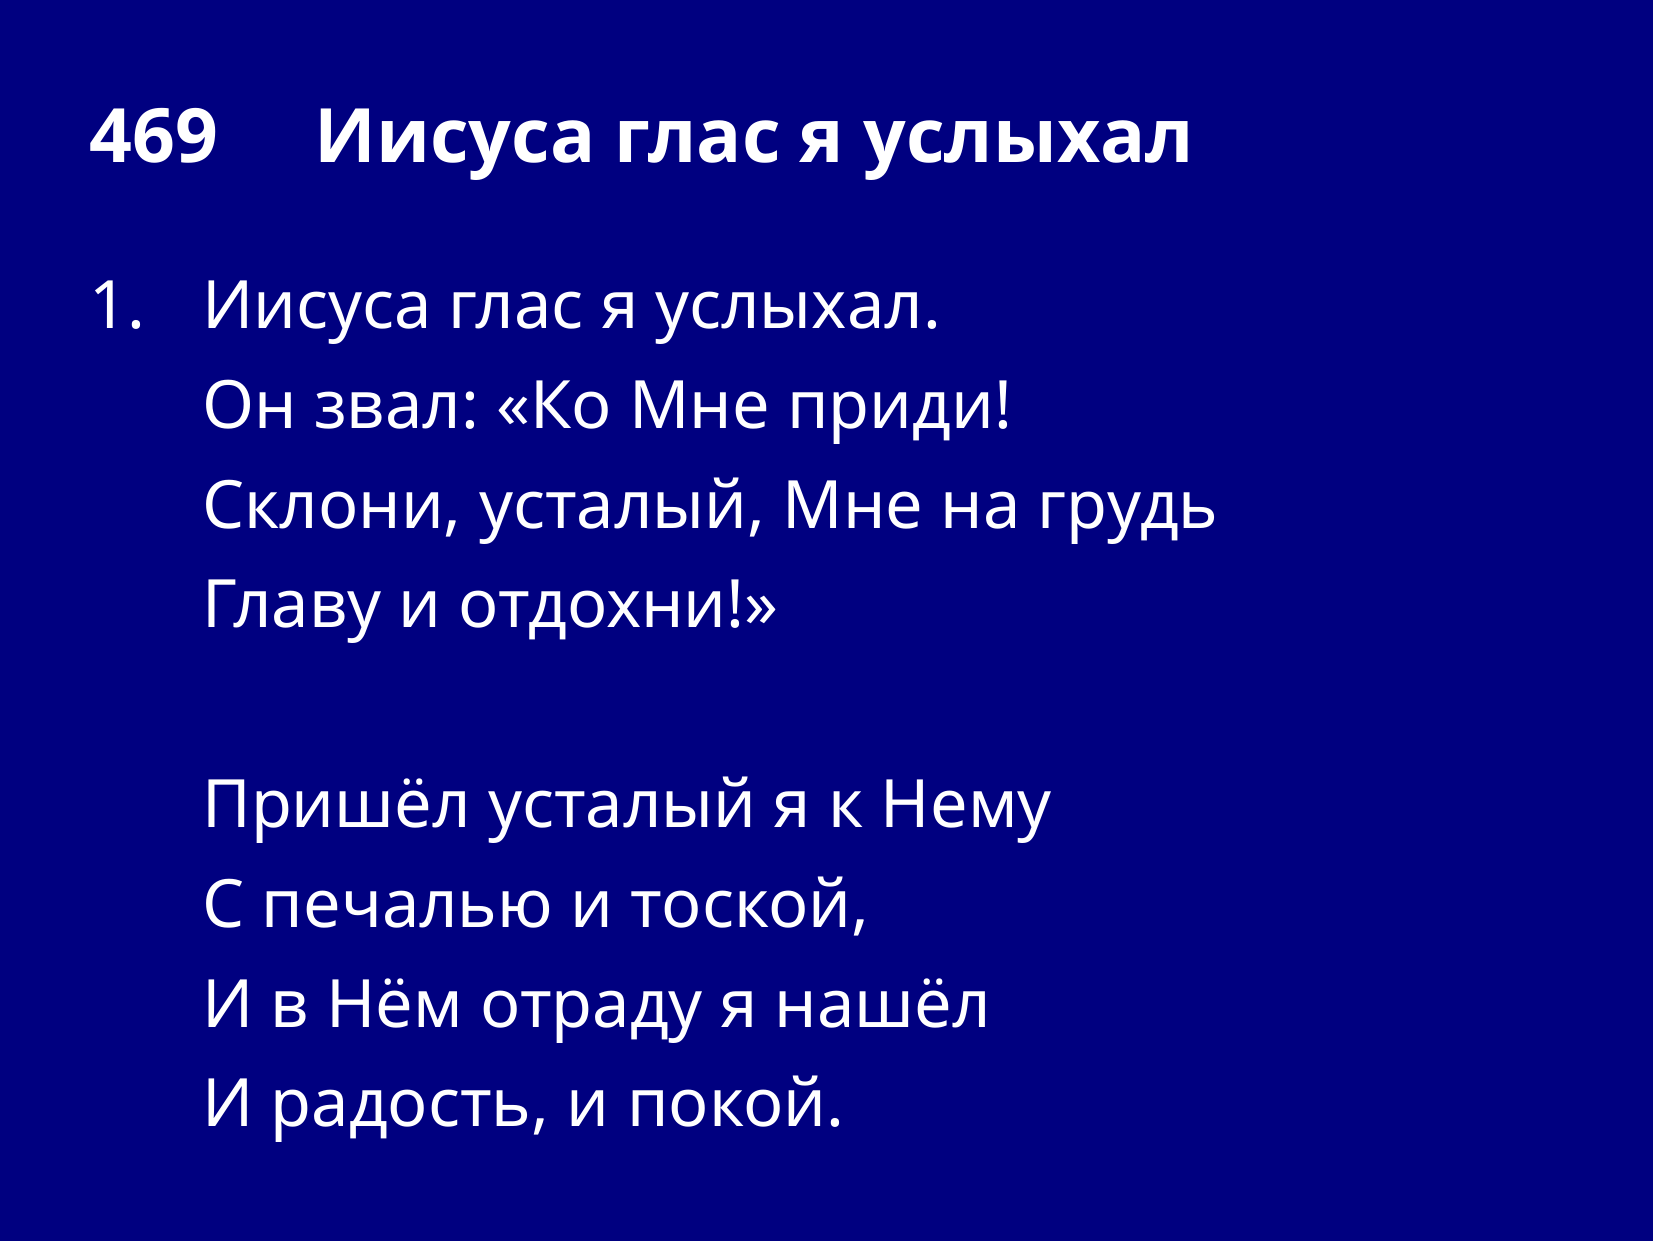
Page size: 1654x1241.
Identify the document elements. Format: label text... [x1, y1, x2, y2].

text_box 469 Иисуса глас я услыхал [75, 75, 1576, 188]
text_box 1. Иисуса глас я услыхал. Он звал: «Ко Мне приди! Склони, усталый, Мне на грудь Главу и отдохни!» Пришёл усталый я к Нему С печалью и тоской, И в Нём отраду я нашёл И радость, и покой. [75, 188, 1576, 1163]
